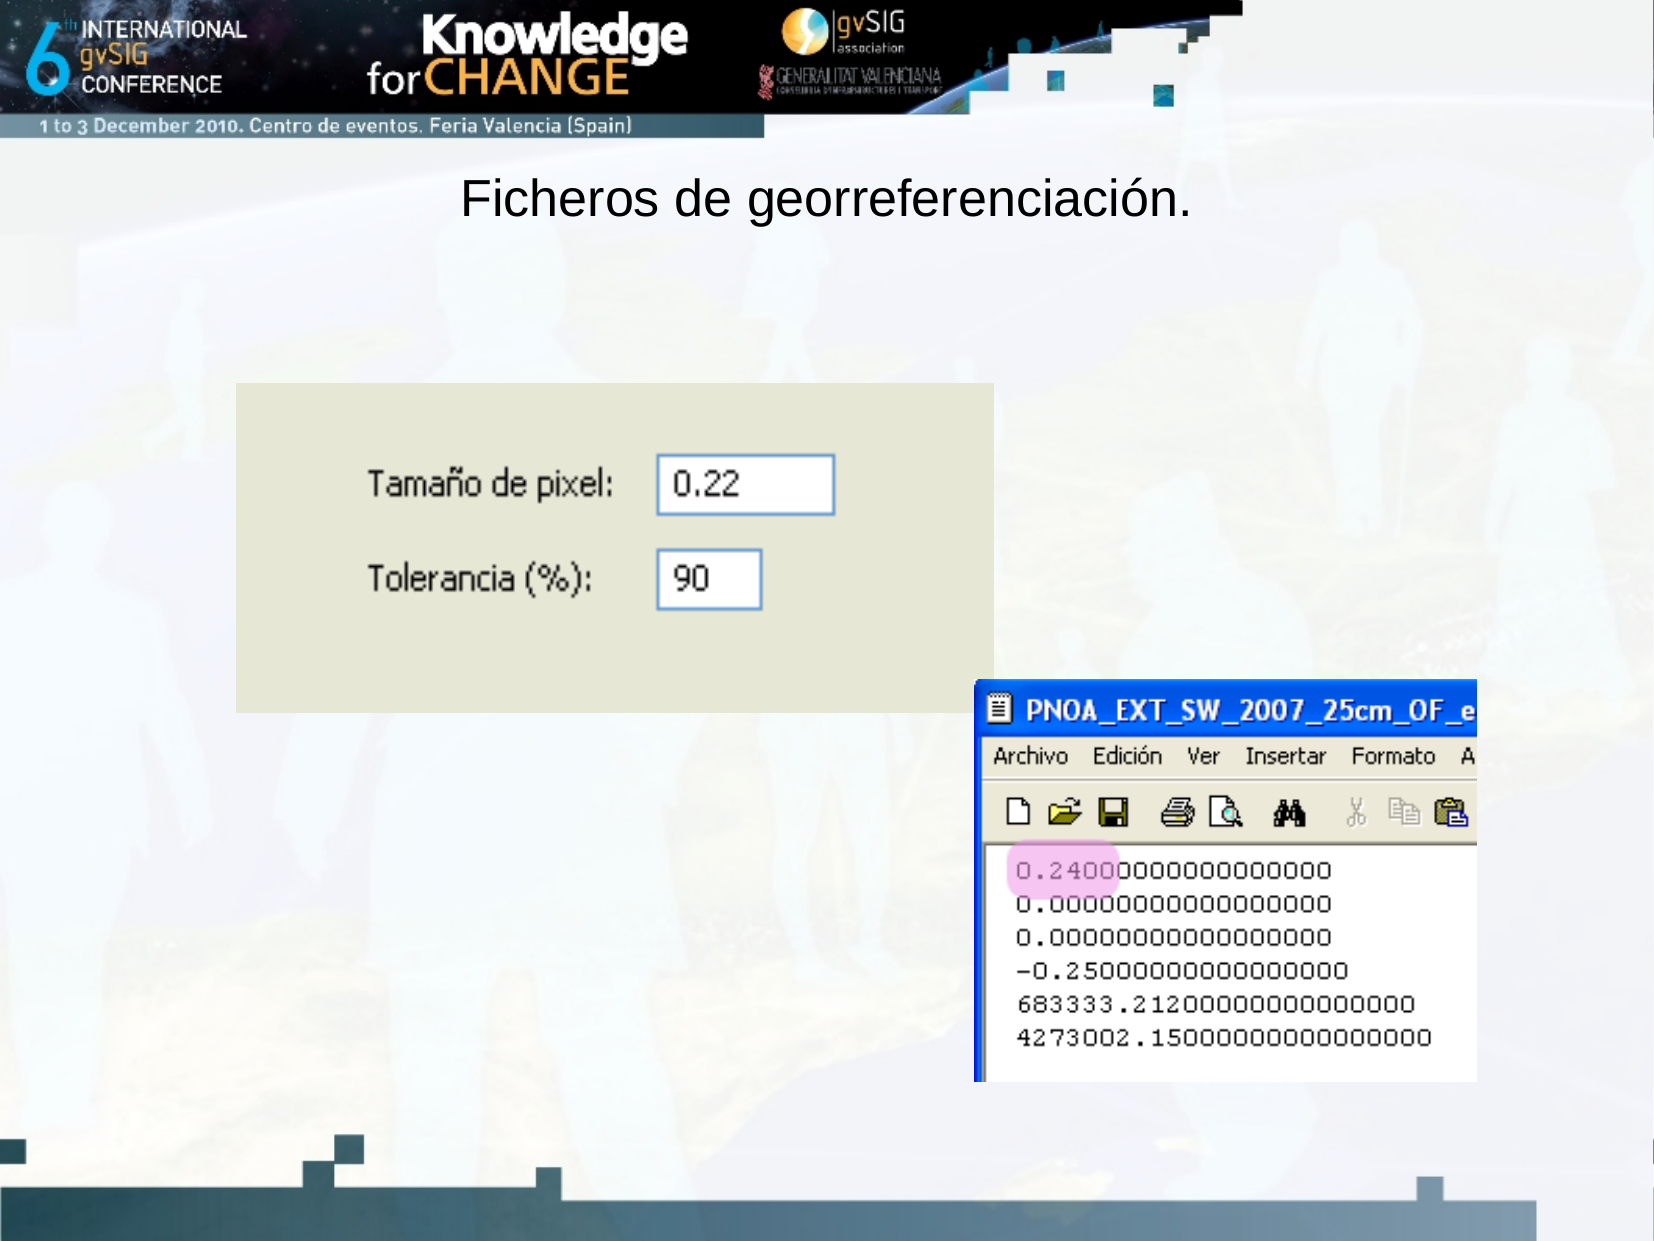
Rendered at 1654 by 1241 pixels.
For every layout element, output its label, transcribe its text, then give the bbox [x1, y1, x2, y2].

title Ficheros de georreferenciación. [82, 147, 1571, 250]
picture [0, 0, 1654, 1241]
